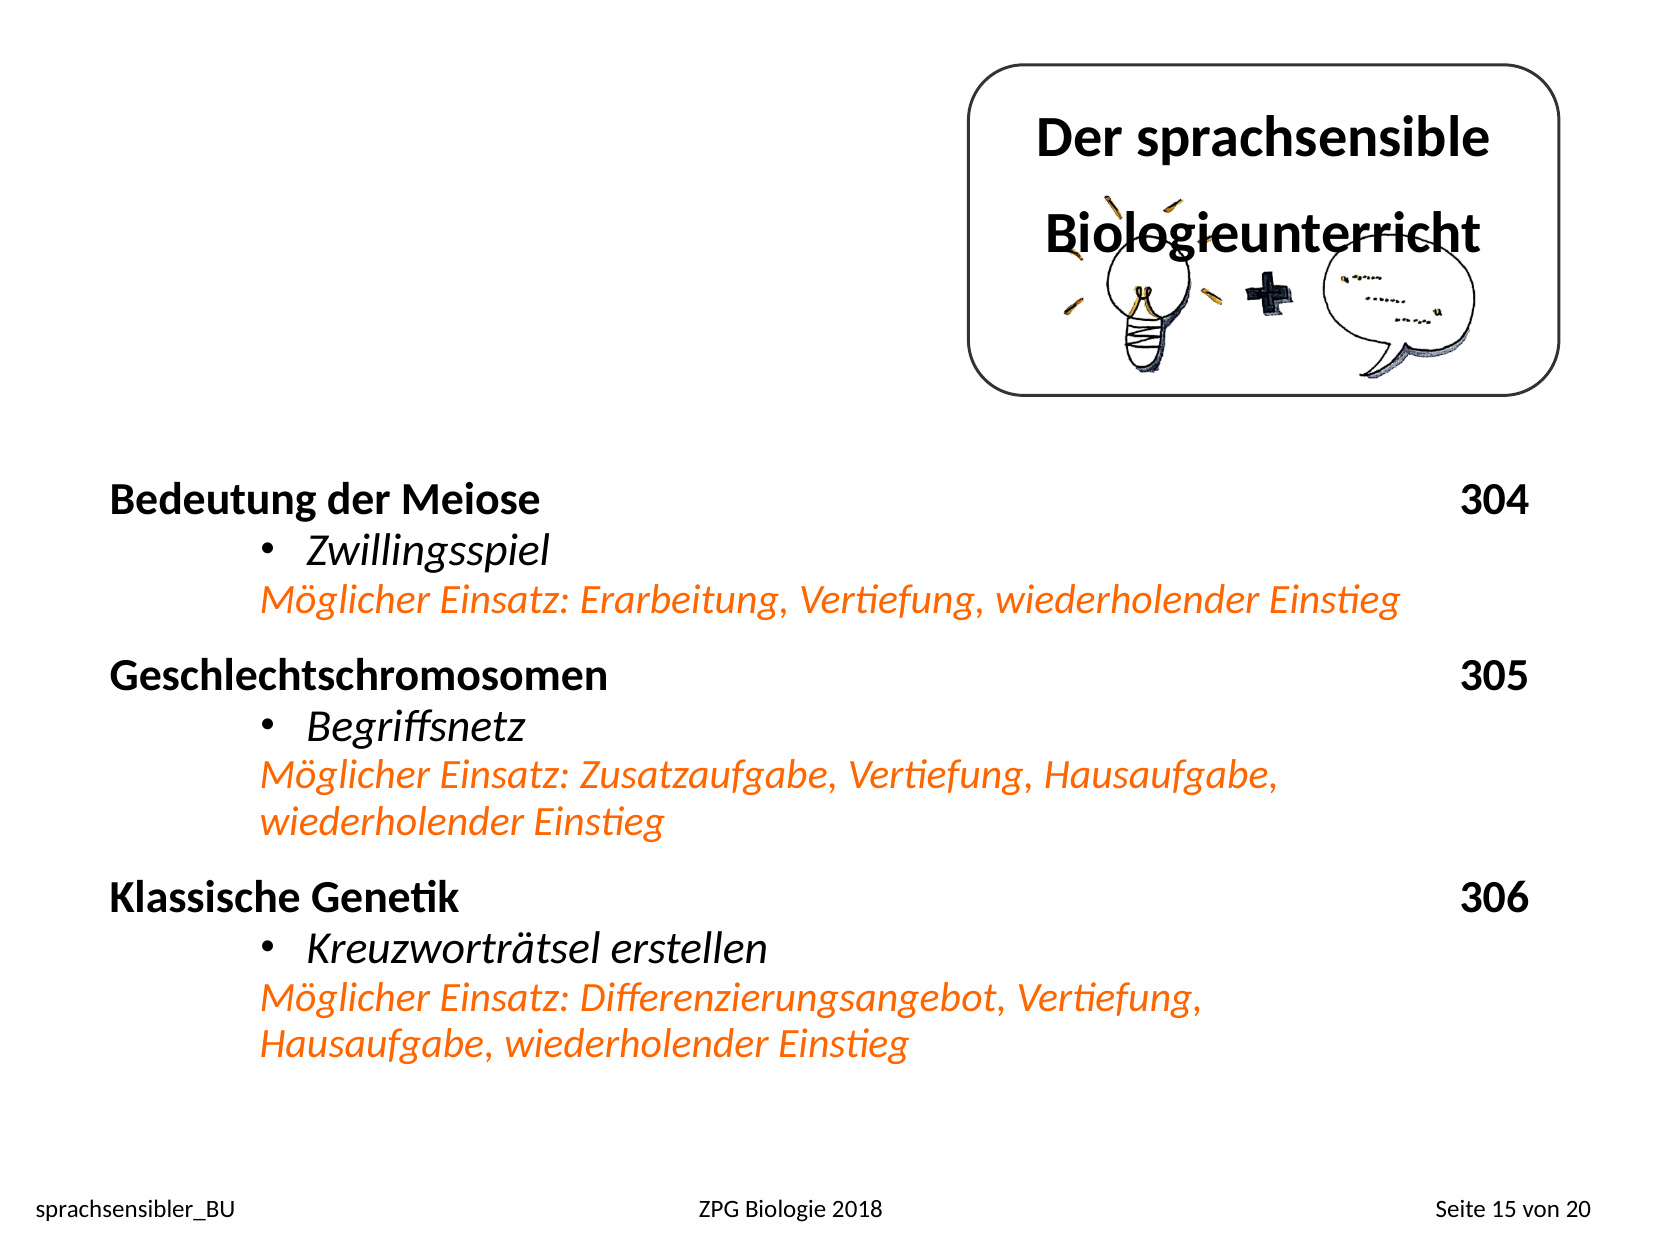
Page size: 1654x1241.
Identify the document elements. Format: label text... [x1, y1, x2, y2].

text_box [70, 357, 921, 750]
text_box Bedeutung der Meiose 304 Zwillingsspiel Möglicher Einsatz: Erarbeitung, Vertiefung, wiederholender Einstieg Geschlechtschromosomen 305 Begriffsnetz Möglicher Einsatz: Zusatzaufgabe, Vertiefung, Hausaufgabe, wiederholender Einstieg Klassische Genetik 306 Kreuzworträtsel erstellen Möglicher Einsatz: Differenzierungsangebot, Vertiefung, Hausaufgabe, wiederholender Einstieg [94, 466, 1607, 1077]
text_box Der sprachsensible Biologieunterricht [968, 64, 1559, 396]
text_box sprachsensibler_BU ZPG Biologie 2018 Seite 15 von 20 [20, 1185, 1640, 1229]
